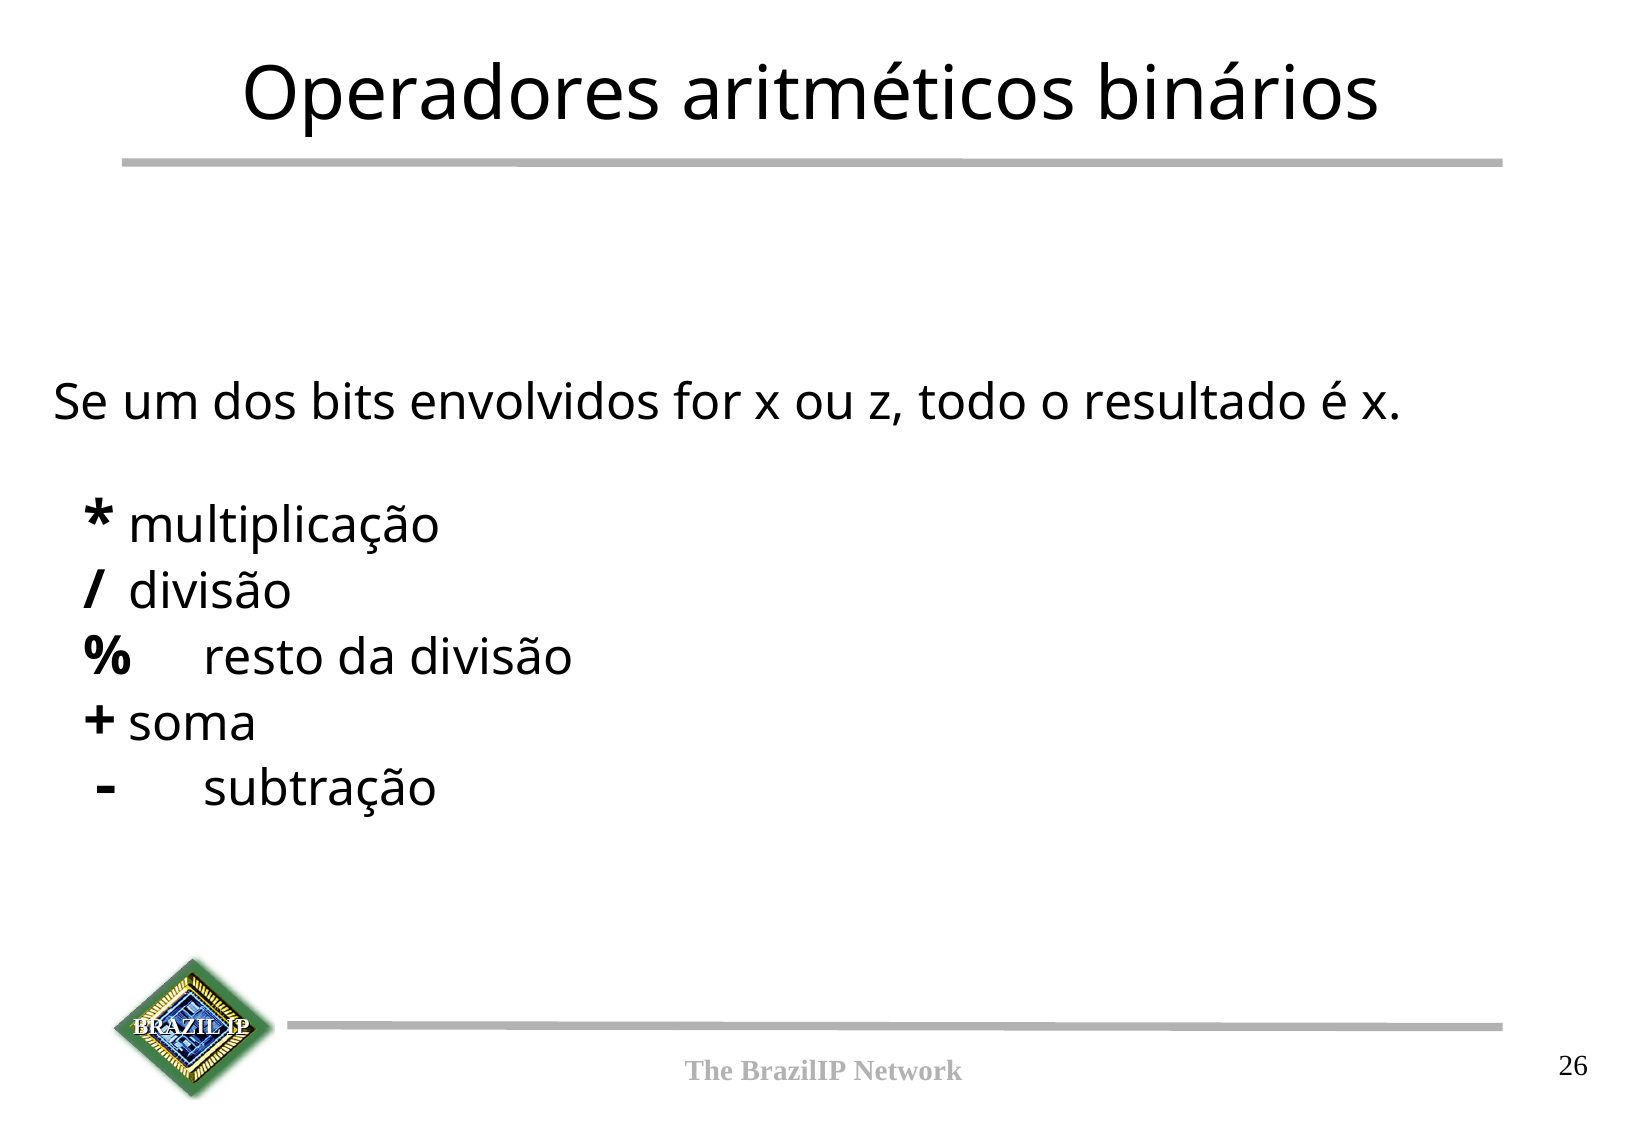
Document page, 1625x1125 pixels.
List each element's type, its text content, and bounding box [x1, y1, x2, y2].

picture [108, 953, 275, 1100]
text_box Se um dos bits envolvidos for x ou z, todo o resultado é x. * multiplicação / divisão % resto da divisão + soma - subtração [38, 361, 1524, 827]
text_box Operadores aritméticos binários [121, 0, 1502, 188]
